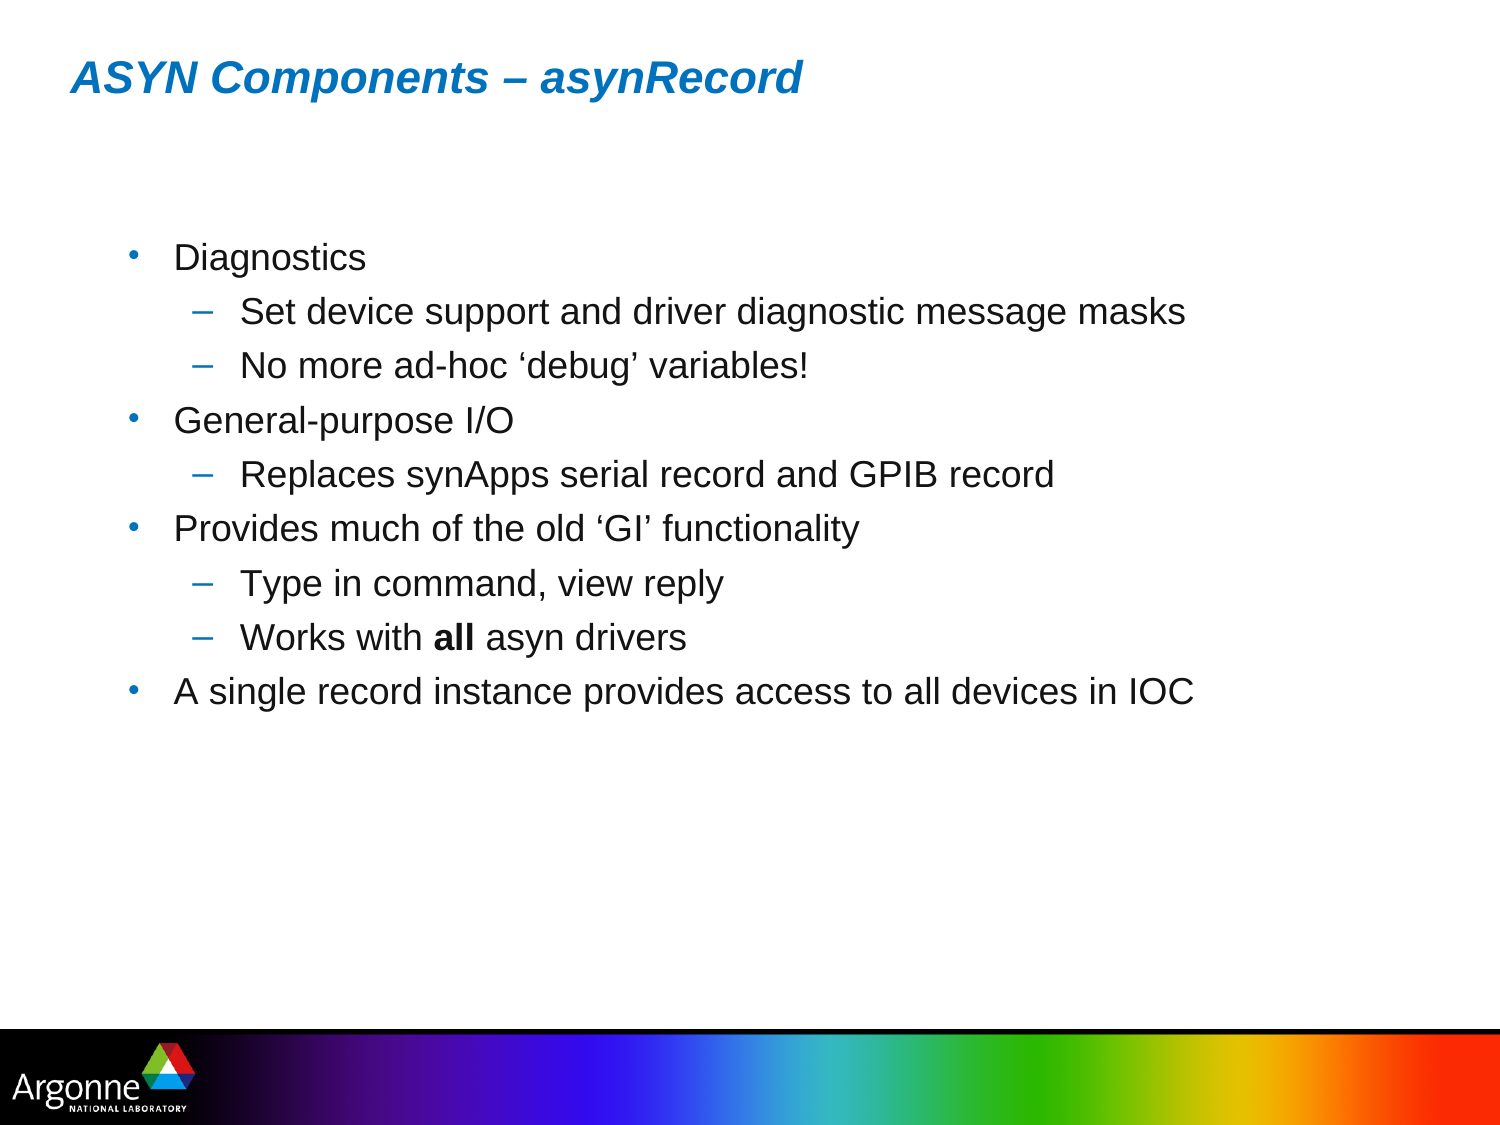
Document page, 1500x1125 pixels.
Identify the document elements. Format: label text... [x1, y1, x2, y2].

title ASYN Components – asynRecord [55, 54, 1361, 112]
list Diagnostics Set device support and driver diagnostic message masks No more ad-hoc ‘debug’ variables! General-purpose I/O Replaces synApps serial record and GPIB record Provides much of the old ‘GI’ functionality Type in command, view reply Works with all asyn drivers A single record instance provides access to all devices in IOC [112, 224, 1457, 721]
picture [0, 1029, 1500, 1125]
